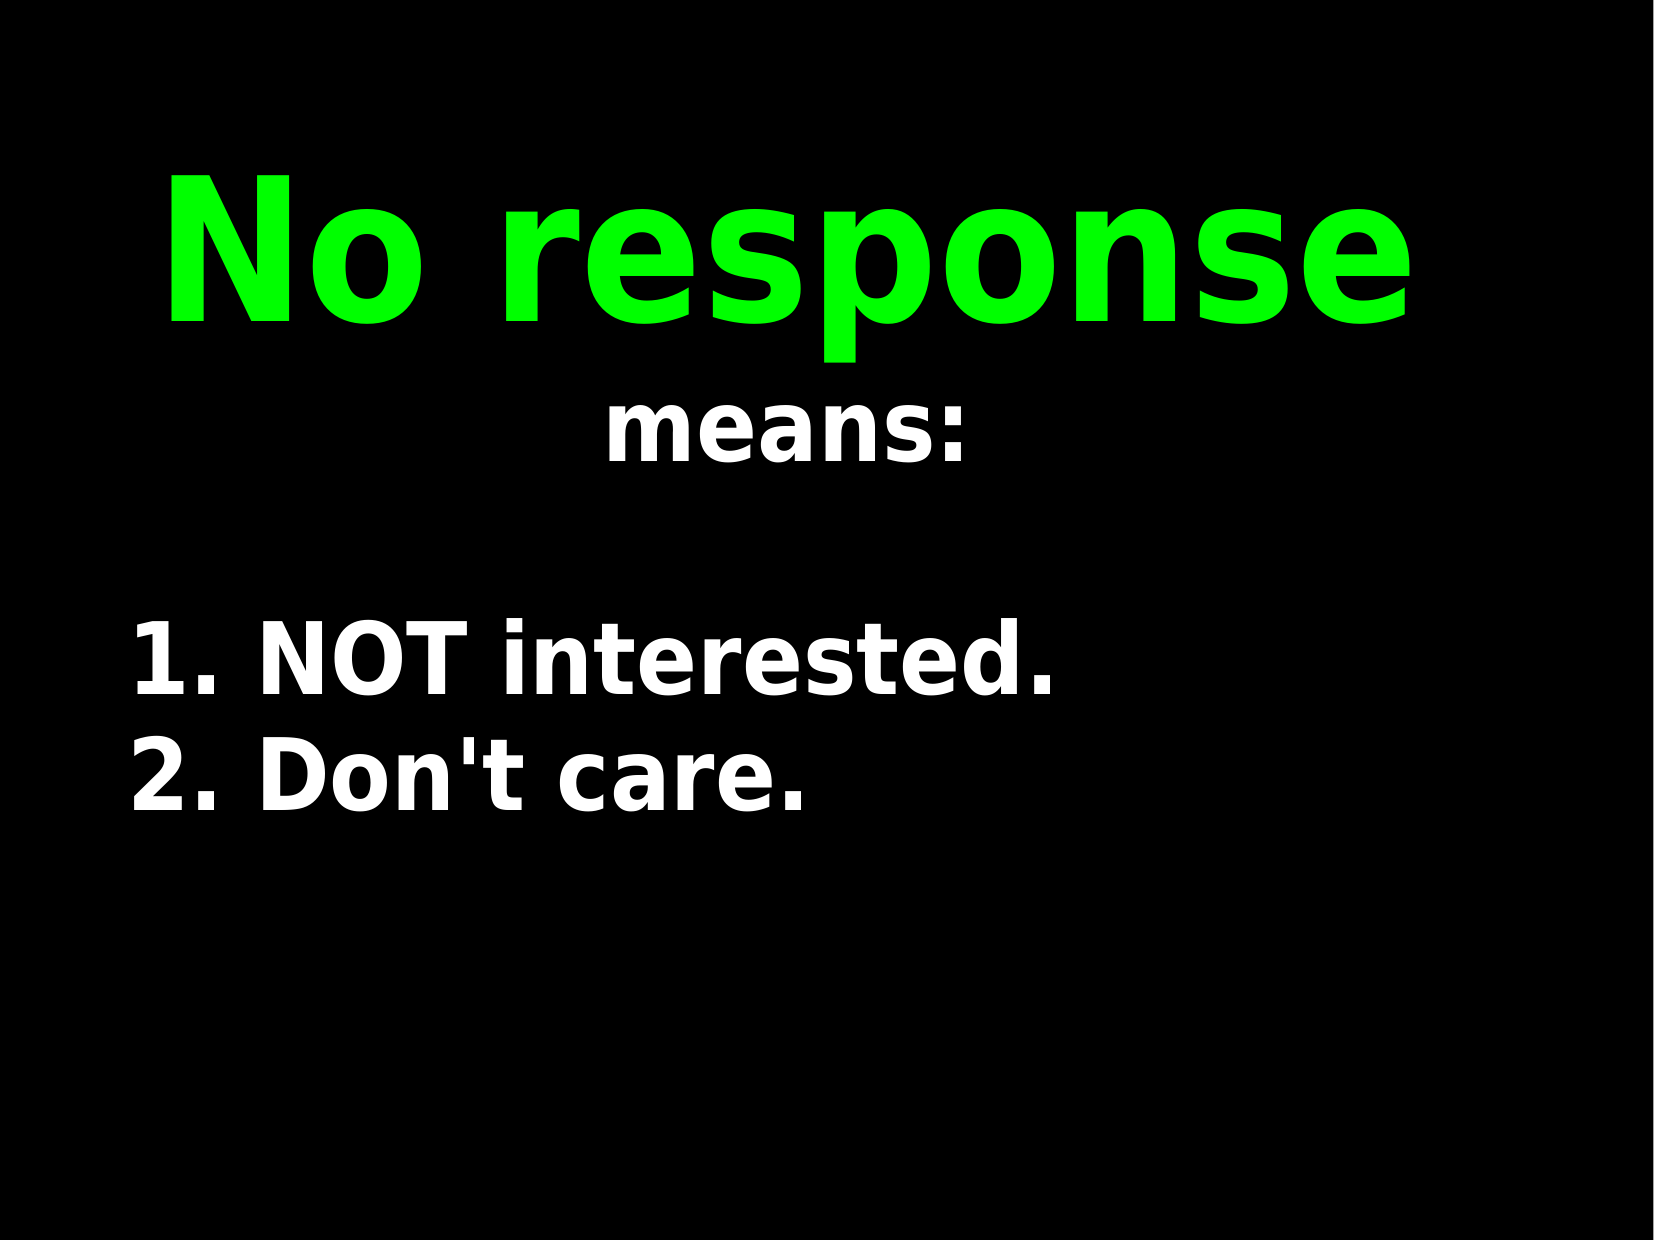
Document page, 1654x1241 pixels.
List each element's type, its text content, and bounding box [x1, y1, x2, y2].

text_box No response means: 1. NOT interested. 2. Don't care. [112, 128, 1463, 844]
